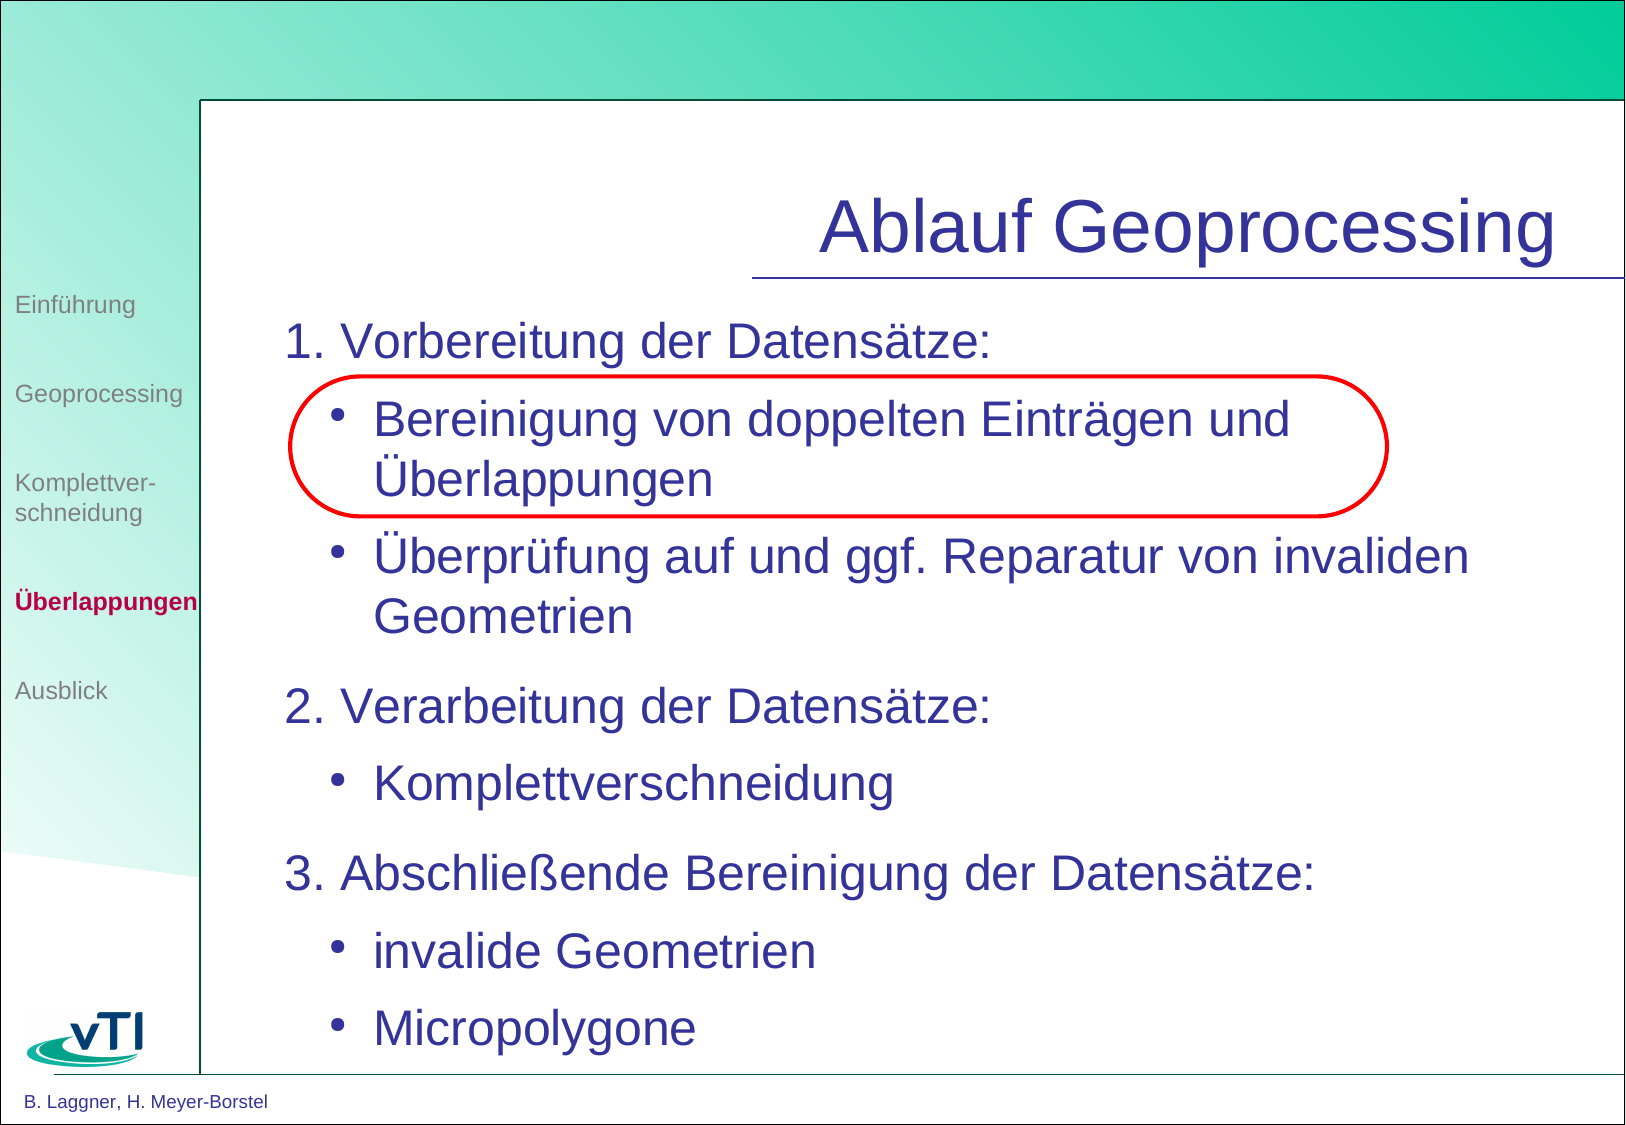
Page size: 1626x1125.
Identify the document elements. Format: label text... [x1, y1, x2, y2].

text_box 1. Vorbereitung der Datensätze: Bereinigung von doppelten Einträgen und Überlappungen Überprüfung auf und ggf. Reparatur von invaliden Geometrien 2. Verarbeitung der Datensätze: Komplettverschneidung 3. Abschließende Bereinigung der Datensätze: invalide Geometrien Micropolygone [269, 300, 1601, 1064]
text_box Einführung Geoprocessing Komplettver-schneidung Überlappungen Ausblick [0, 281, 224, 747]
picture [26, 1011, 145, 1068]
text_box Ablauf Geoprocessing [804, 170, 1573, 276]
